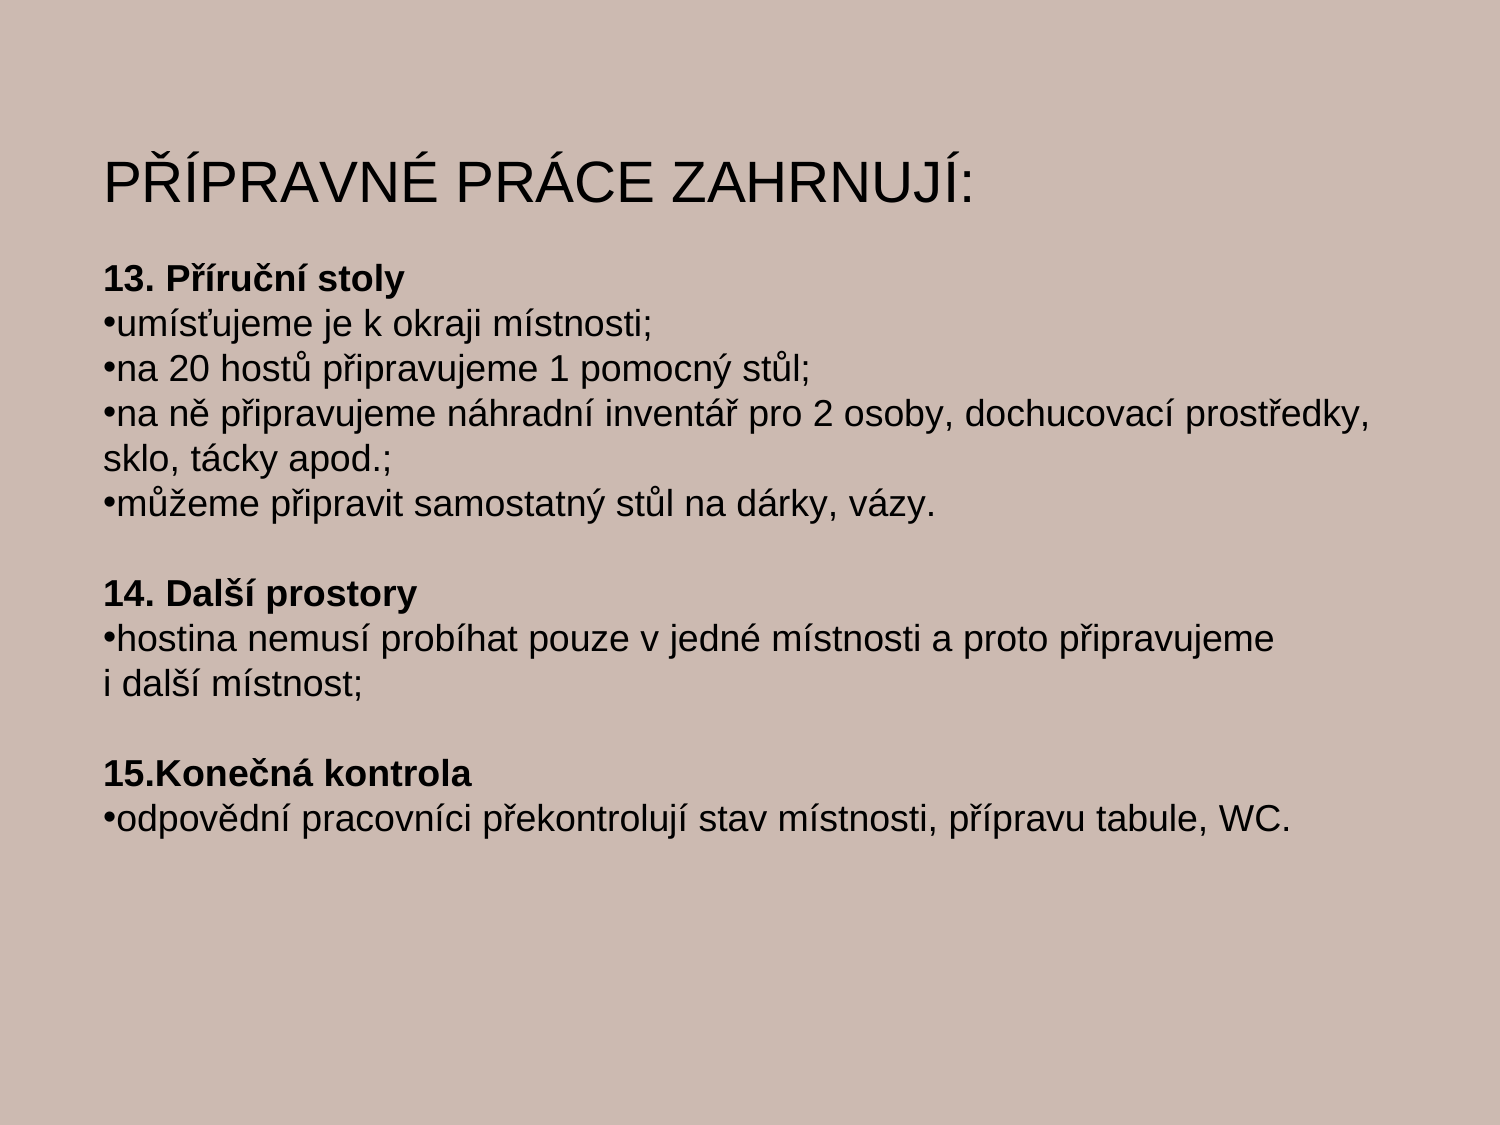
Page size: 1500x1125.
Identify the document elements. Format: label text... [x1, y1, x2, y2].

text_box PŘÍPRAVNÉ PRÁCE ZAHRNUJÍ: 13. Příruční stoly umísťujeme je k okraji místnosti; na 20 hostů připravujeme 1 pomocný stůl; na ně připravujeme náhradní inventář pro 2 osoby, dochucovací prostředky, sklo, tácky apod.; můžeme připravit samostatný stůl na dárky, vázy. 14. Další prostory hostina nemusí probíhat pouze v jedné místnosti a proto připravujeme i další místnost; 15.Konečná kontrola odpovědní pracovníci překontrolují stav místnosti, přípravu tabule, WC. [88, 136, 1400, 917]
